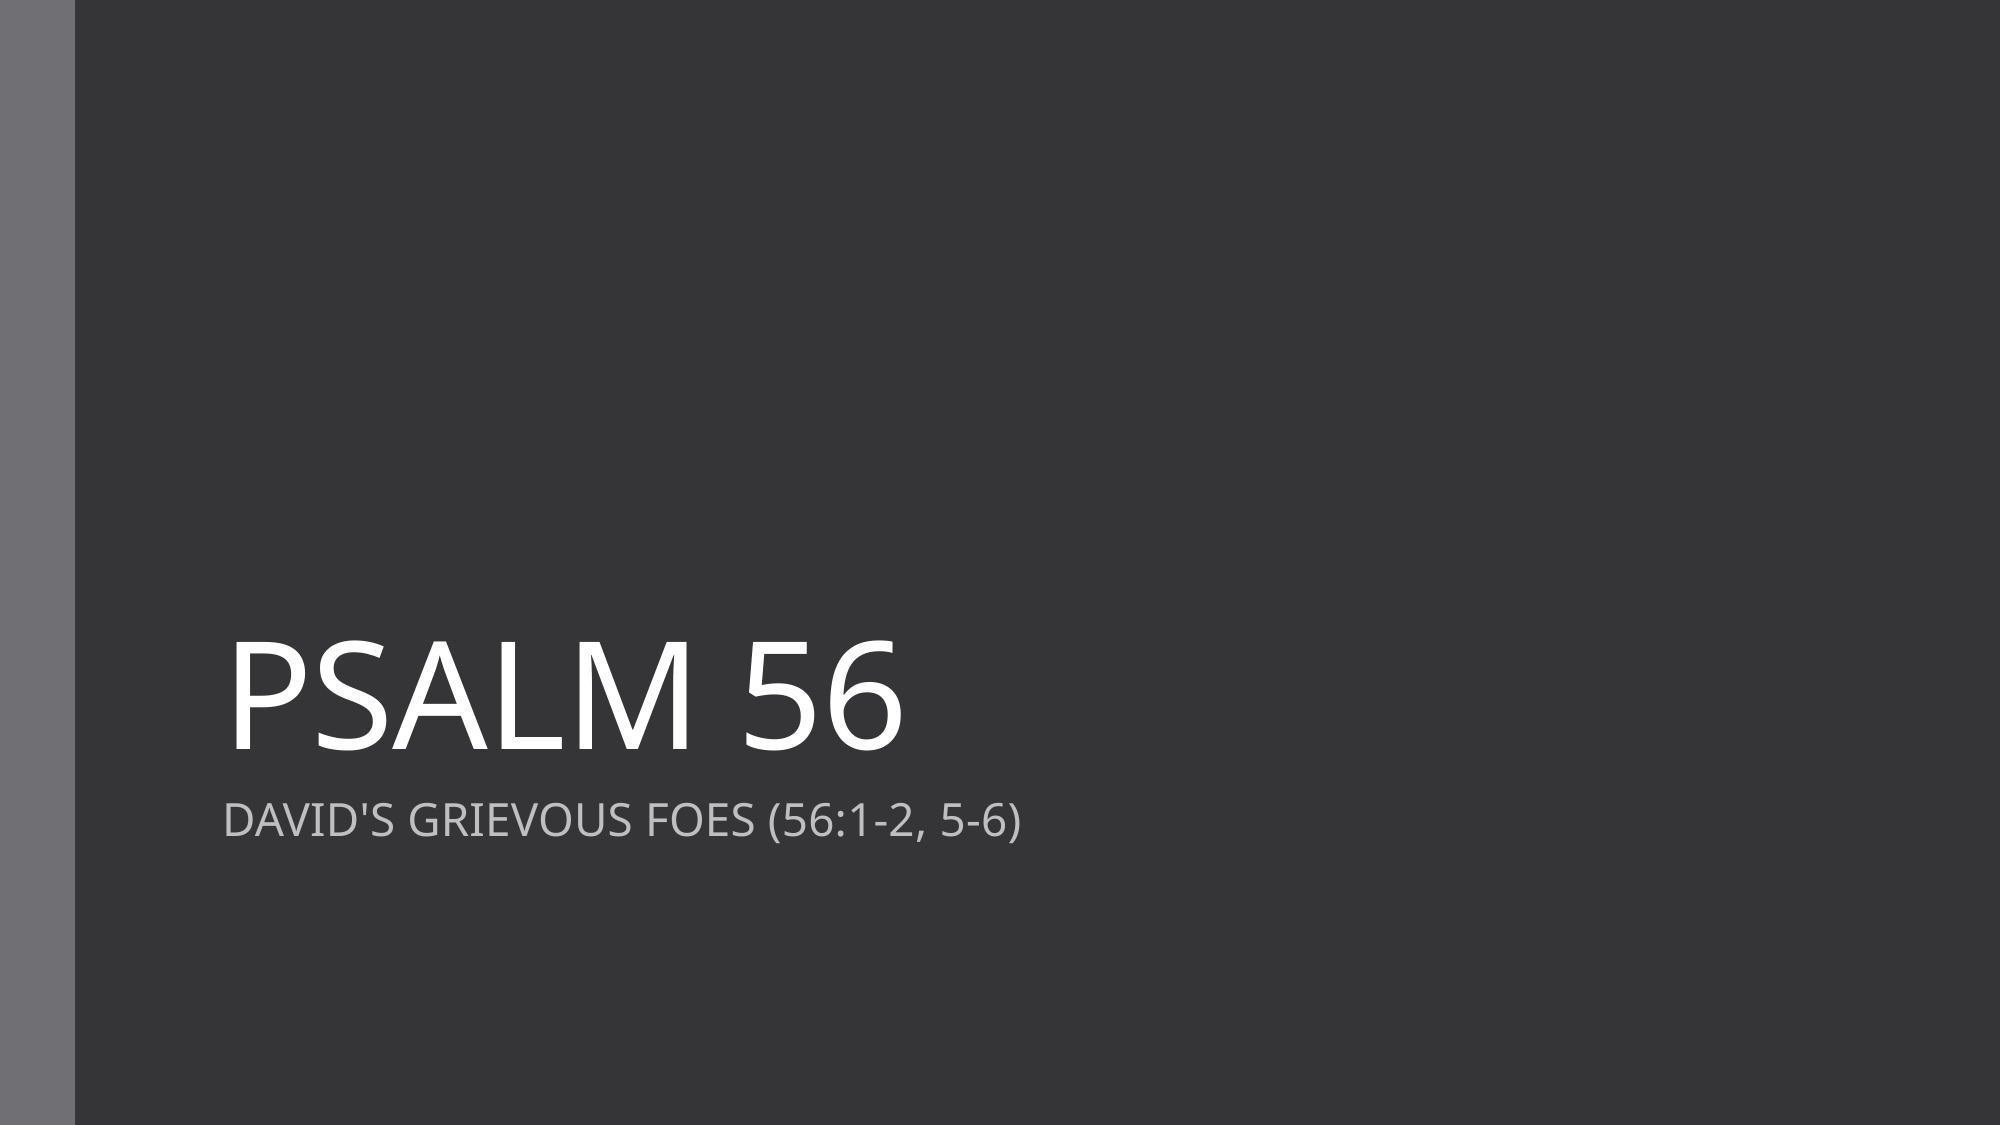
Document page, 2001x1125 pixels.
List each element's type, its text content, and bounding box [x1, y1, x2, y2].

title PSALM 56 [206, 124, 1752, 787]
subtitle DAVID'S GRIEVOUS FOES (56:1-2, 5-6) [206, 787, 1752, 1066]
